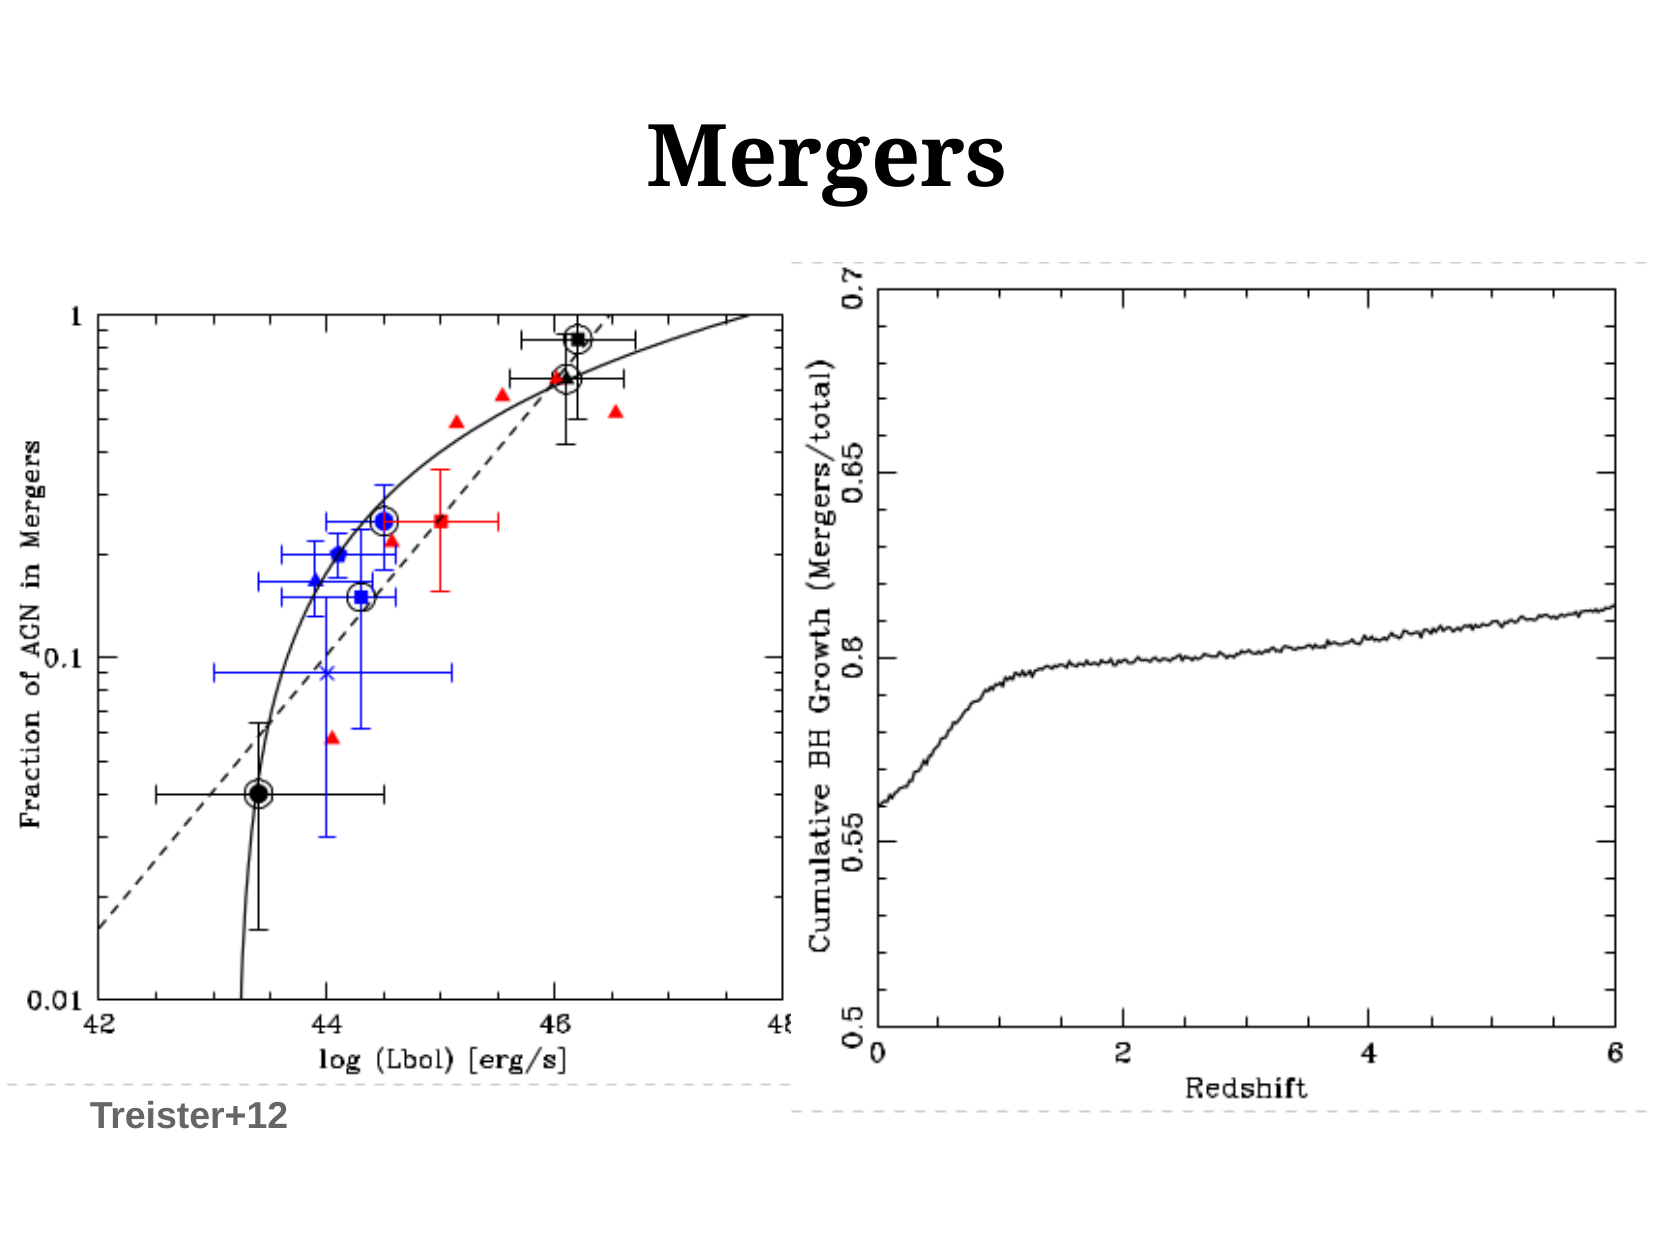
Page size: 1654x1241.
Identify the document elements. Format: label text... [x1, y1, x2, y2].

title Mergers [82, 49, 1571, 257]
picture [0, 262, 1654, 1115]
text_box Treister+12 [75, 1087, 713, 1145]
